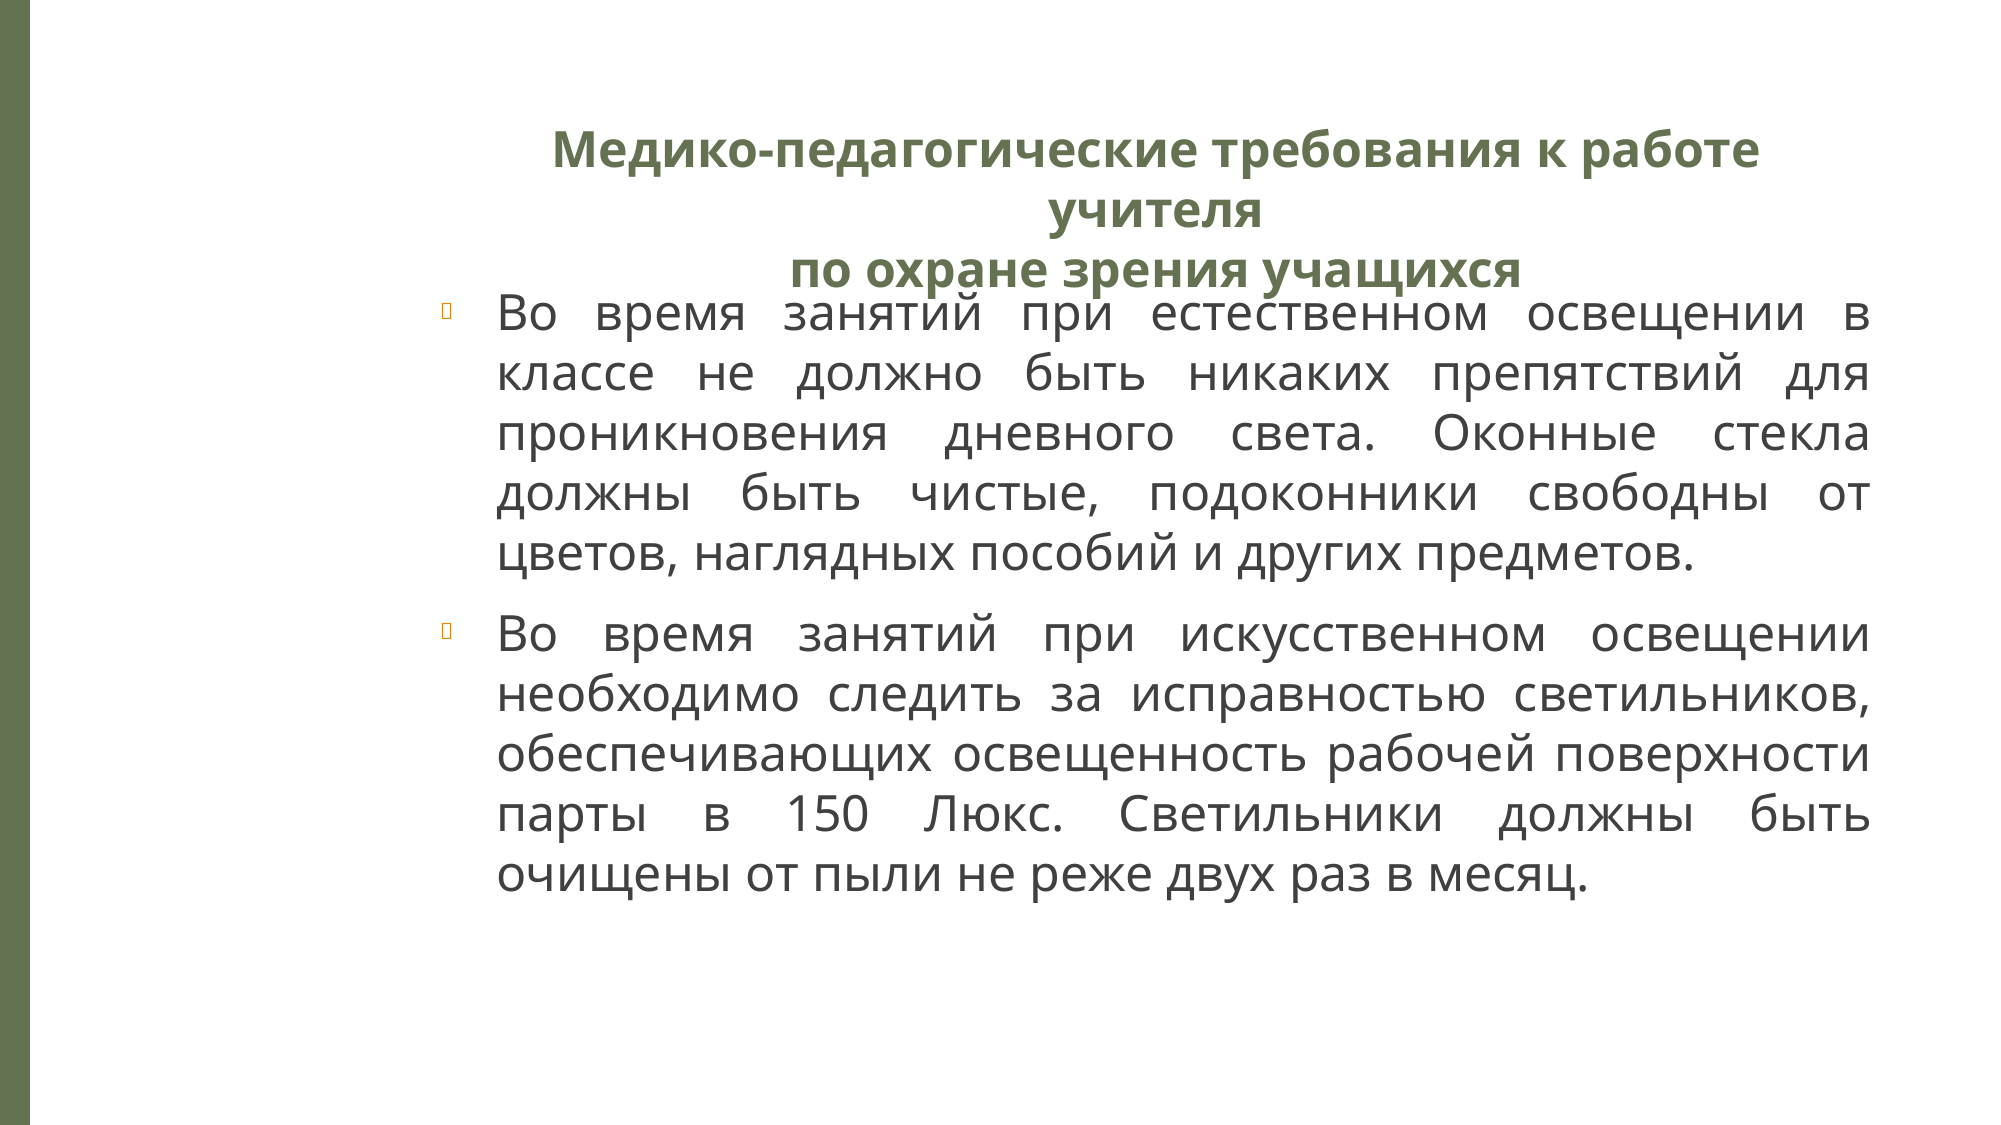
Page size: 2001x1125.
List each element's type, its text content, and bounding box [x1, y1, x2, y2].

list Во время занятий при естественном освещении в классе не должно быть никаких препятствий для проникновения дневного света. Оконные стекла должны быть чистые, подоконники свободны от цветов, наглядных пособий и других предметов. Во время занятий при искусственном освещении необходимо следить за исправностью светильников, обеспечивающих освещенность рабочей поверхности парты в 150 Люкс. Светильники должны быть очищены от пыли не реже двух раз в месяц. [424, 265, 1888, 1031]
title Медико-педагогические требования к работе учителя по охране зрения учащихся [425, 102, 1888, 265]
